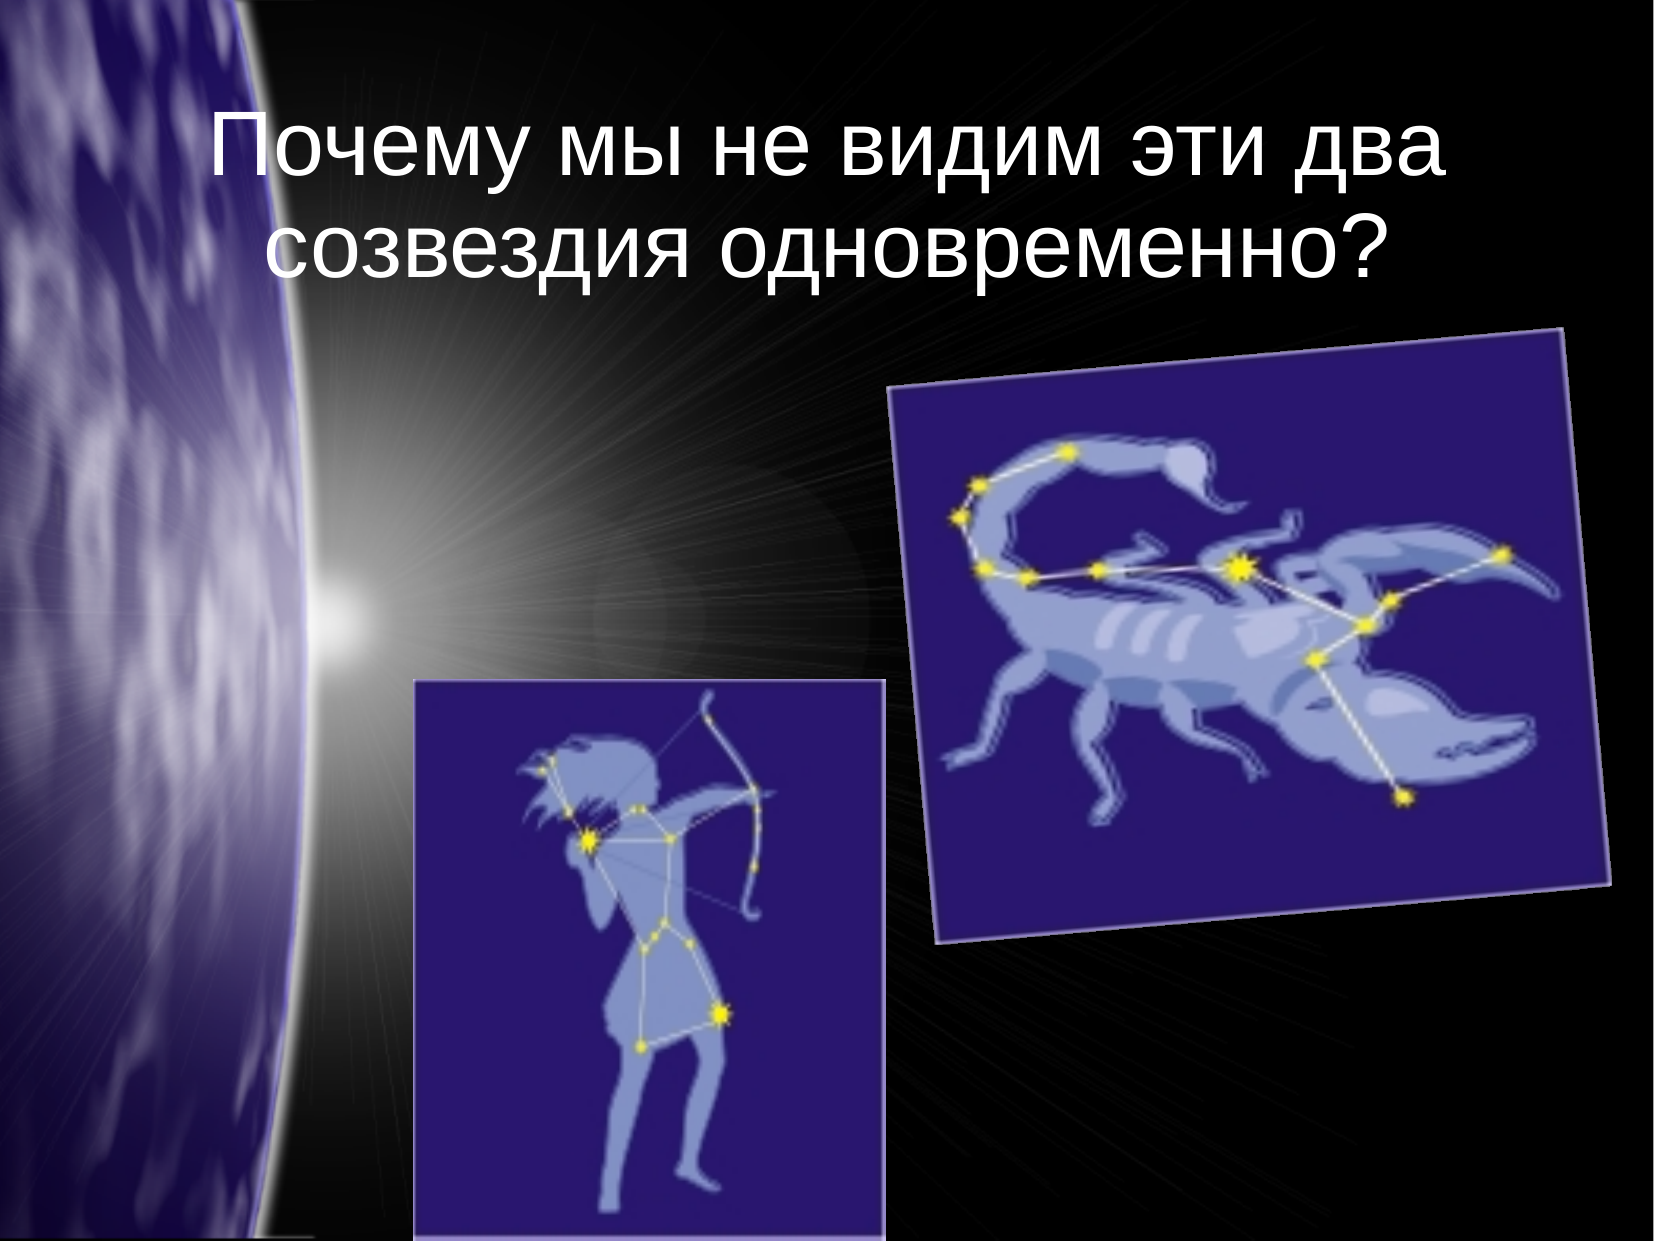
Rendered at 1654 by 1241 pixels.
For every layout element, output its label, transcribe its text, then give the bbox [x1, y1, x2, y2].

title Почему мы не видим эти два созвездия одновременно? [121, 92, 1534, 298]
picture [0, 0, 1654, 1241]
